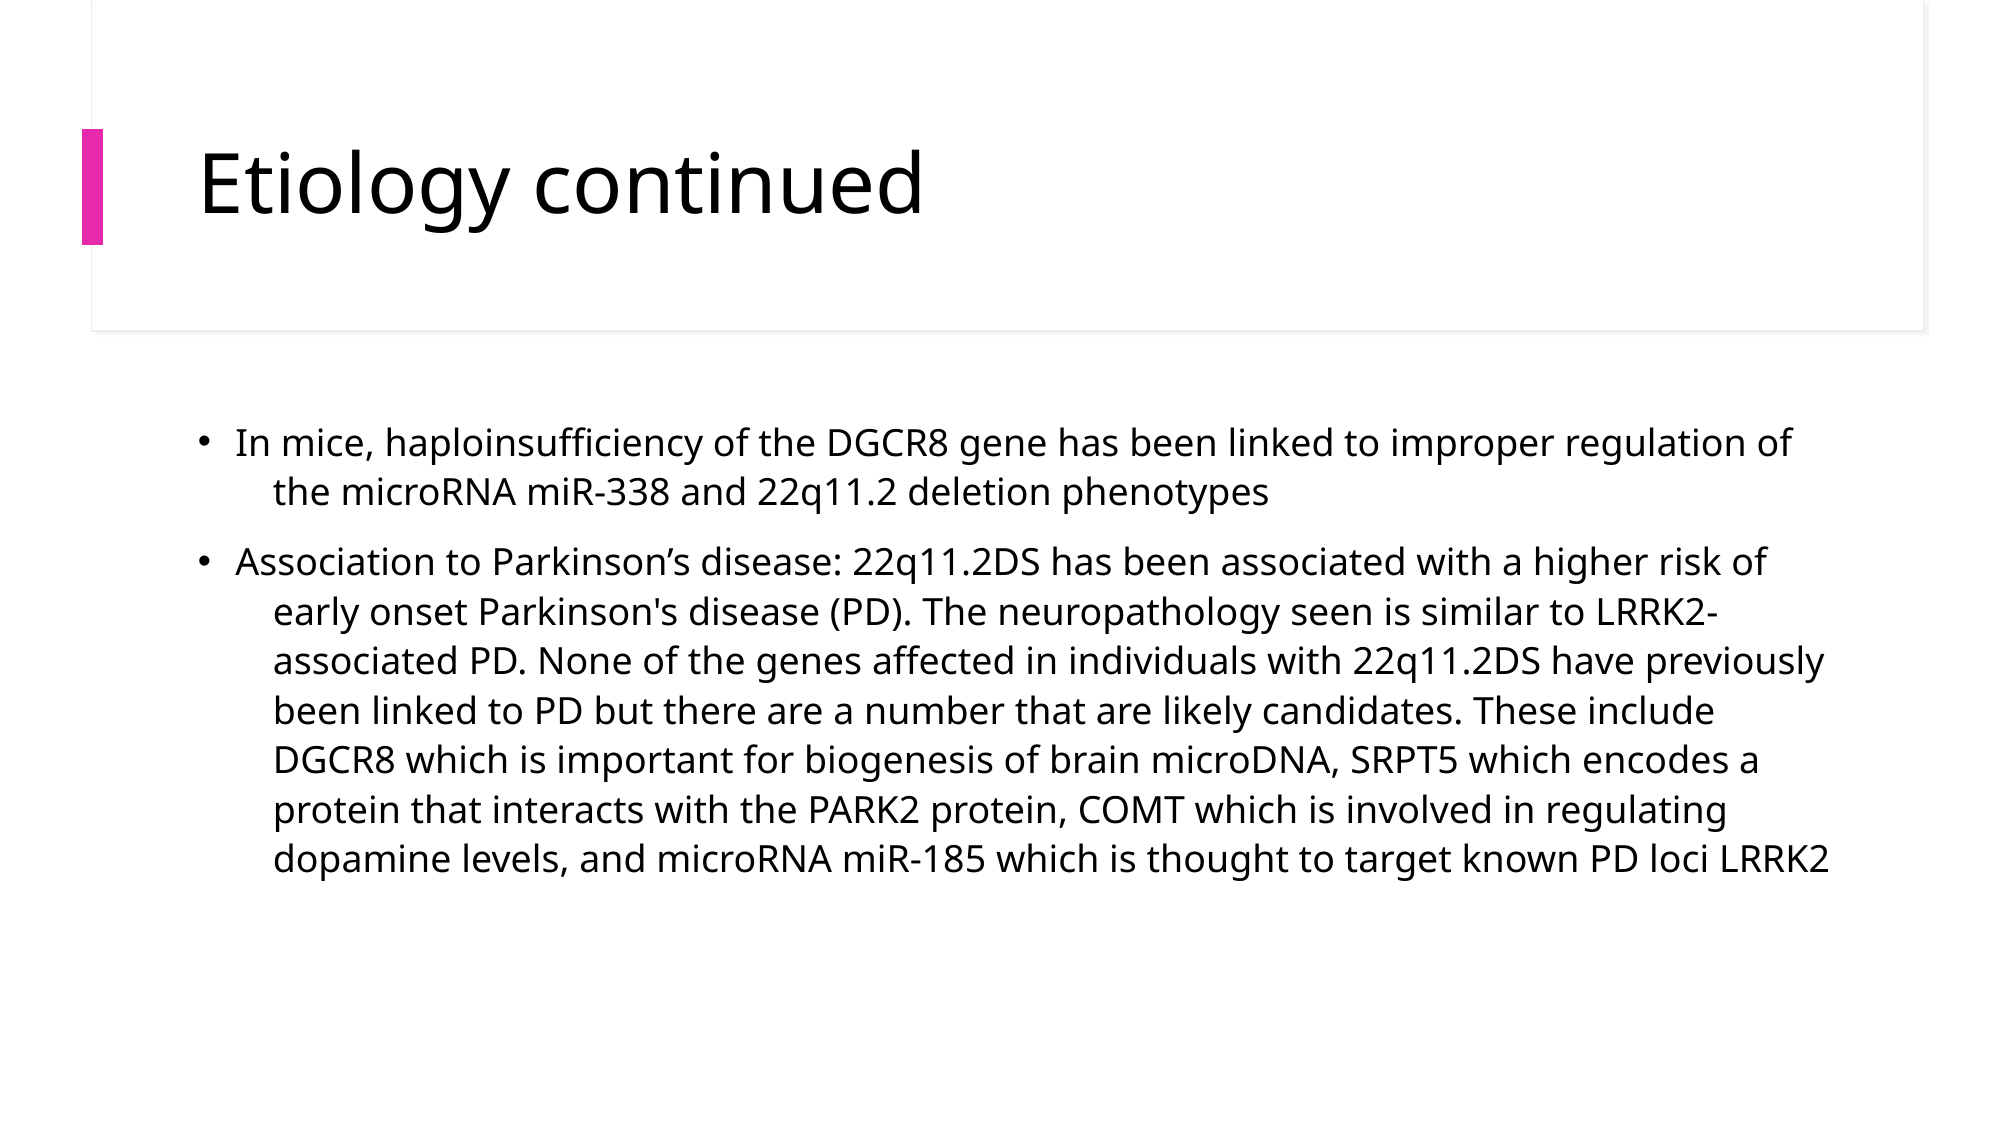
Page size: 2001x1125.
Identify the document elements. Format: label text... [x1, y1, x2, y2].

list In mice, haploinsufficiency of the DGCR8 gene has been linked to improper regulation of the microRNA miR-338 and 22q11.2 deletion phenotypes Association to Parkinson’s disease: 22q11.2DS has been associated with a higher risk of early onset Parkinson's disease (PD). The neuropathology seen is similar to LRRK2-associated PD. None of the genes affected in individuals with 22q11.2DS have previously been linked to PD but there are a number that are likely candidates. These include DGCR8 which is important for biogenesis of brain microDNA, SRPT5 which encodes a protein that interacts with the PARK2 protein, COMT which is involved in regulating dopamine levels, and microRNA miR-185 which is thought to target known PD loci LRRK2 [183, 406, 1852, 1013]
title Etiology continued [183, 90, 1852, 284]
